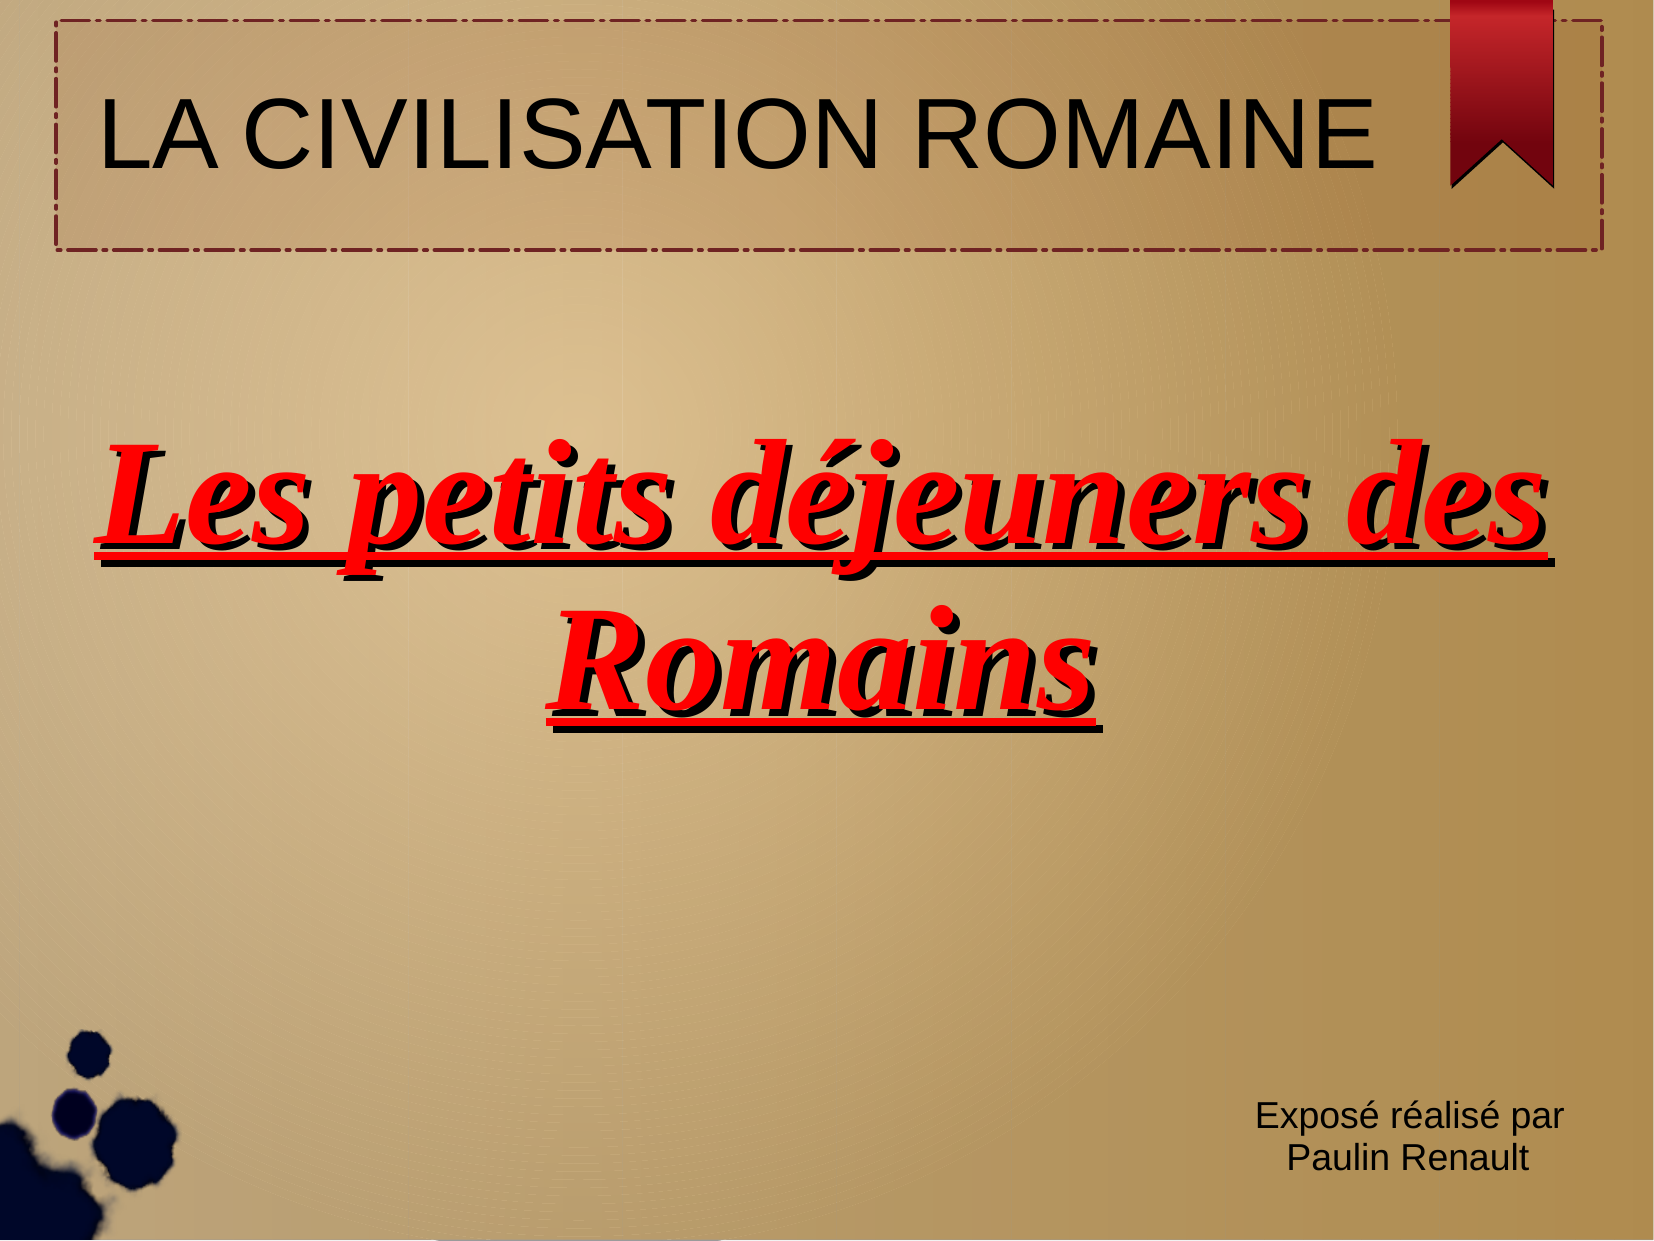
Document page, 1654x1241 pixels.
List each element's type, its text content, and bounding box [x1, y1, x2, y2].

text_box LA CIVILISATION ROMAINE [59, 70, 1418, 296]
text_box Exposé réalisé par Paulin Renault [1240, 1087, 1595, 1193]
title Les petits déjeuners des Romains [76, 408, 1565, 744]
